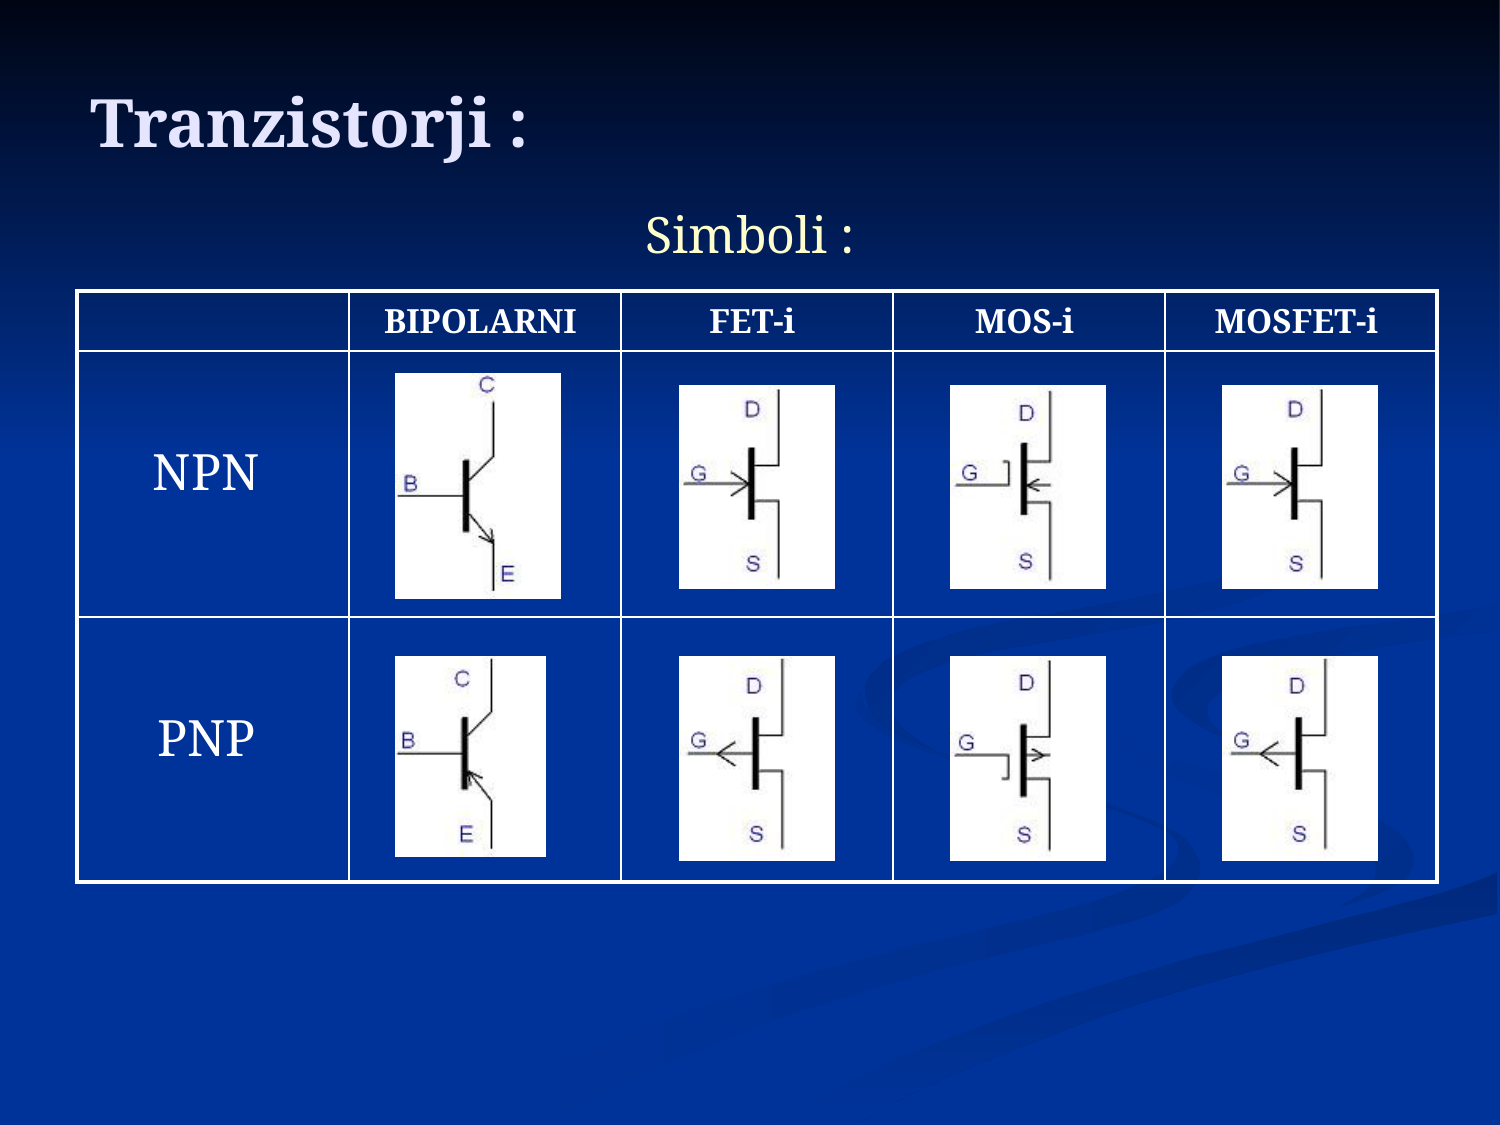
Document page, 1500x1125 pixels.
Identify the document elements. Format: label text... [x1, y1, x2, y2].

list Simboli : [419, 196, 1081, 268]
table_header MOS-i [894, 293, 1164, 350]
table_header FET-i [622, 293, 892, 350]
table_header [79, 293, 348, 350]
table_header BIPOLARNI [350, 293, 620, 350]
picture [1222, 385, 1378, 589]
table_cell [622, 618, 892, 880]
table_cell [622, 352, 892, 616]
picture [679, 385, 835, 589]
picture [950, 385, 1106, 589]
table_cell [894, 352, 1164, 616]
table_header MOSFET-i [1166, 293, 1435, 350]
title Tranzistorji : [75, 45, 1388, 197]
table_cell [350, 618, 620, 880]
table_cell [894, 618, 1164, 880]
picture [395, 373, 561, 599]
table_cell [1166, 352, 1435, 616]
table_cell PNP [79, 618, 348, 880]
picture [395, 656, 546, 858]
table_cell NPN [79, 352, 348, 616]
picture [679, 656, 835, 861]
table_cell [1166, 618, 1435, 880]
picture [1222, 656, 1378, 861]
table_cell [350, 352, 620, 616]
picture [950, 656, 1106, 861]
